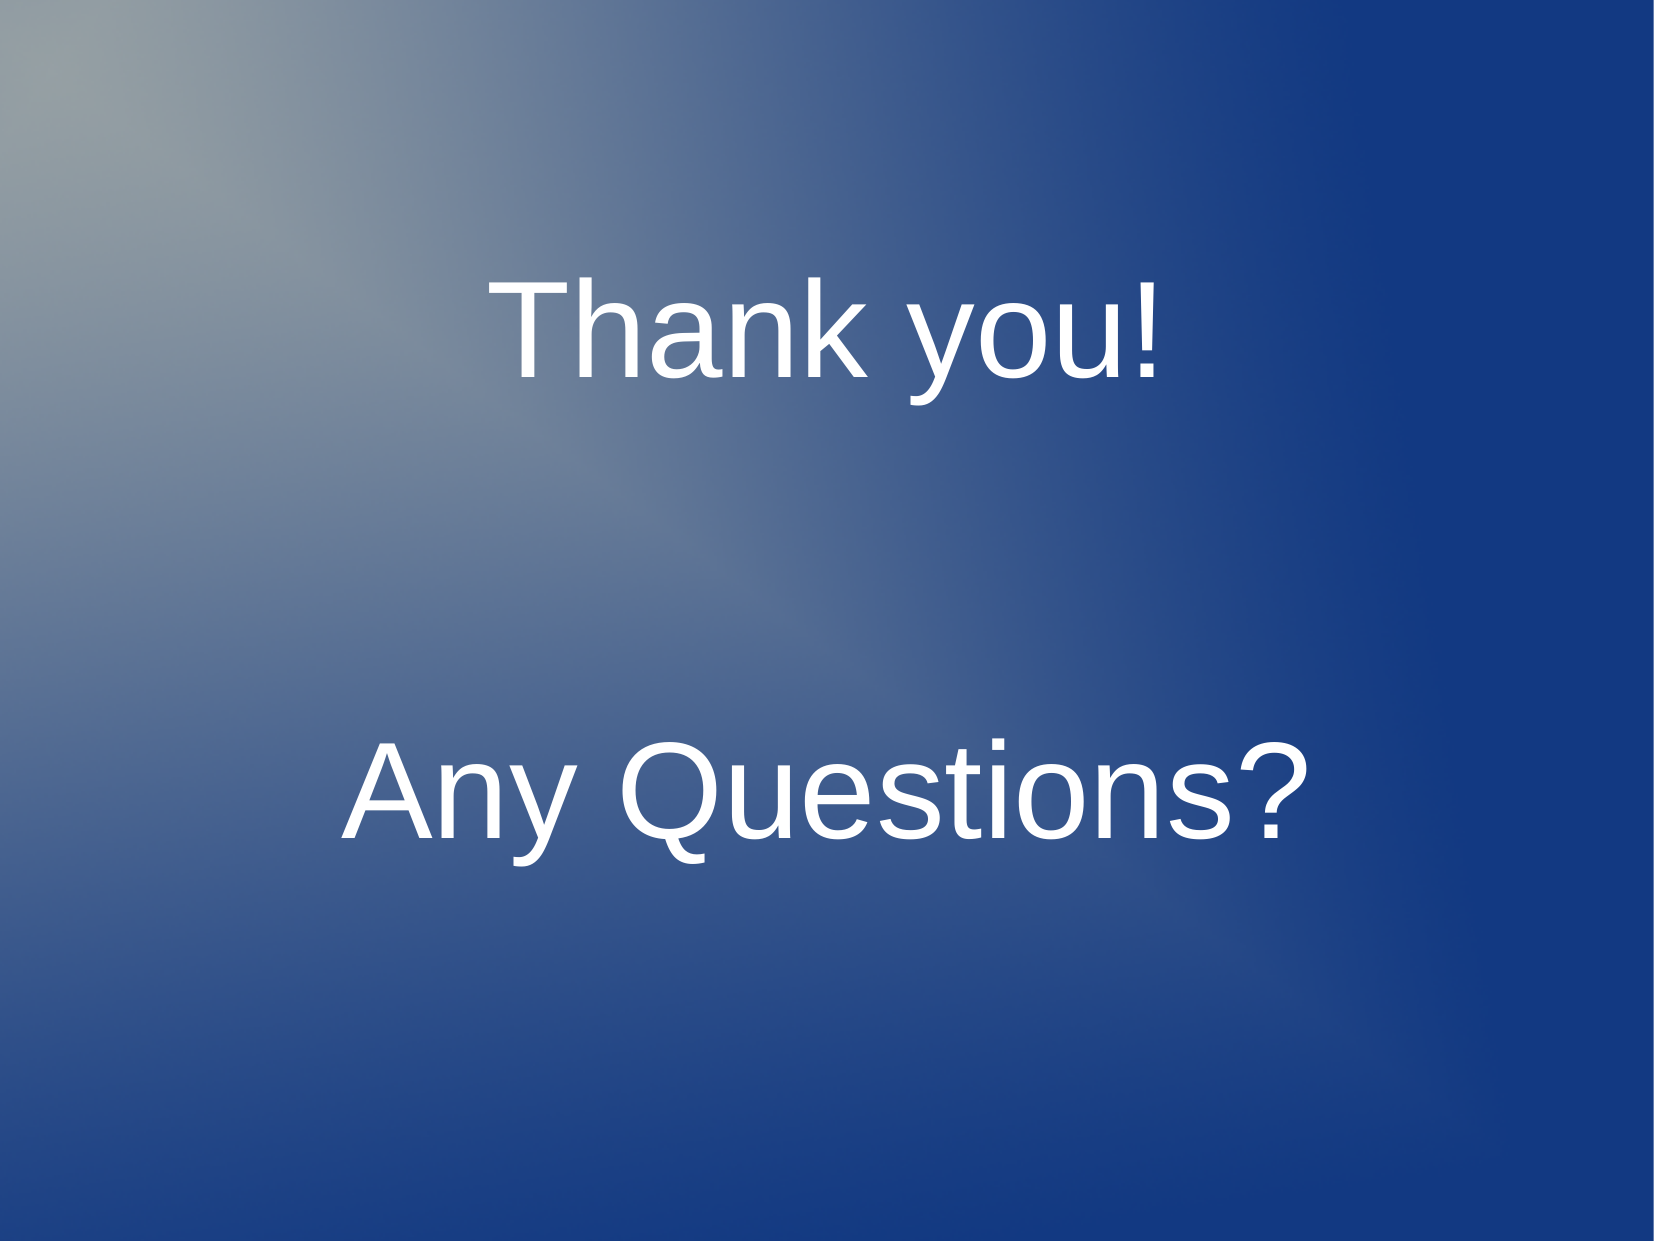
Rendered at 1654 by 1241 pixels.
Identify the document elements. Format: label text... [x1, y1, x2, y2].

picture [0, 0, 1654, 1241]
title Thank you! Any Questions? [82, 252, 1571, 869]
